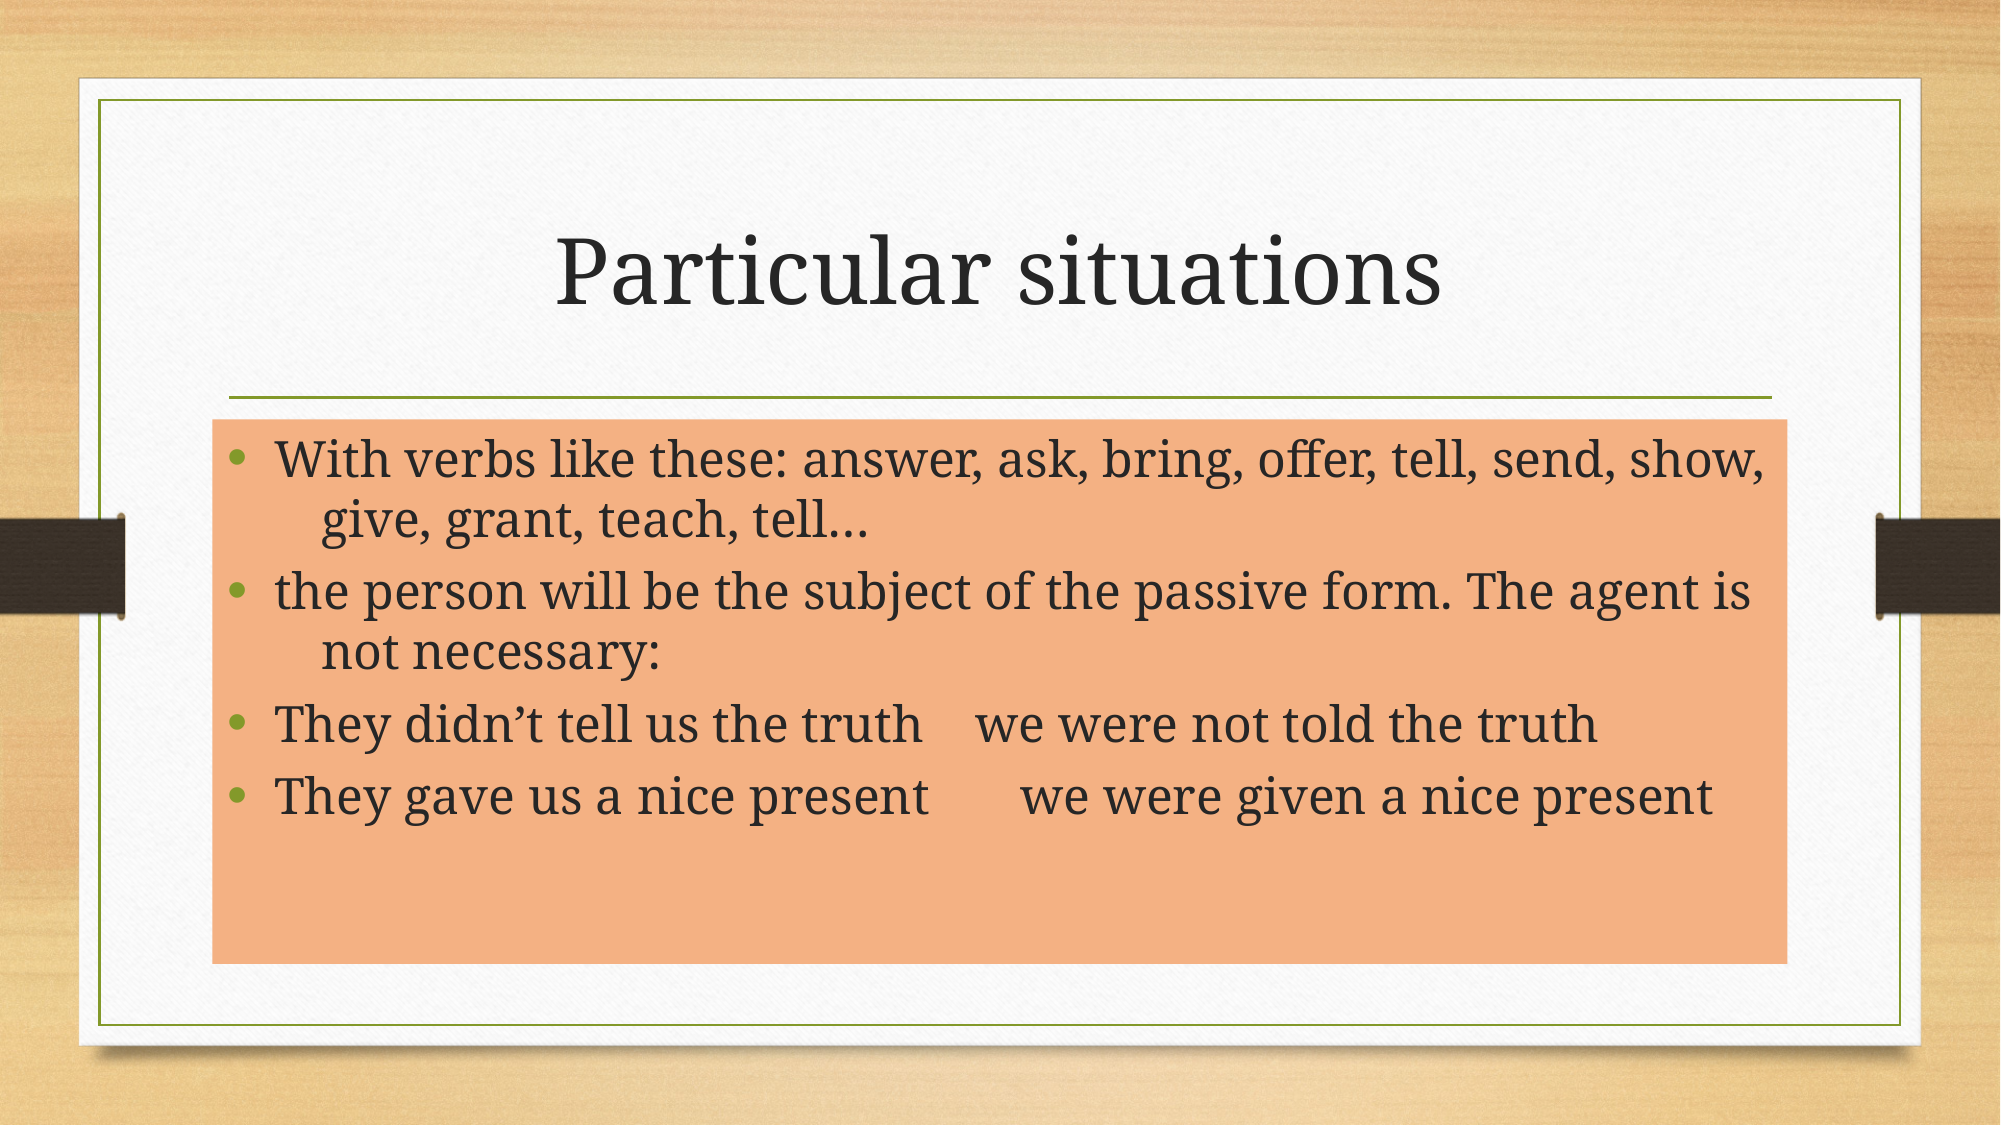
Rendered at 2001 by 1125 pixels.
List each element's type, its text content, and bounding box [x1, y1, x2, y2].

title Particular situations [212, 161, 1788, 376]
list With verbs like these: answer, ask, bring, offer, tell, send, show, give, grant, teach, tell… the person will be the subject of the passive form. The agent is not necessary: They didn’t tell us the truth we were not told the truth They gave us a nice present we were given a nice present [212, 419, 1788, 964]
